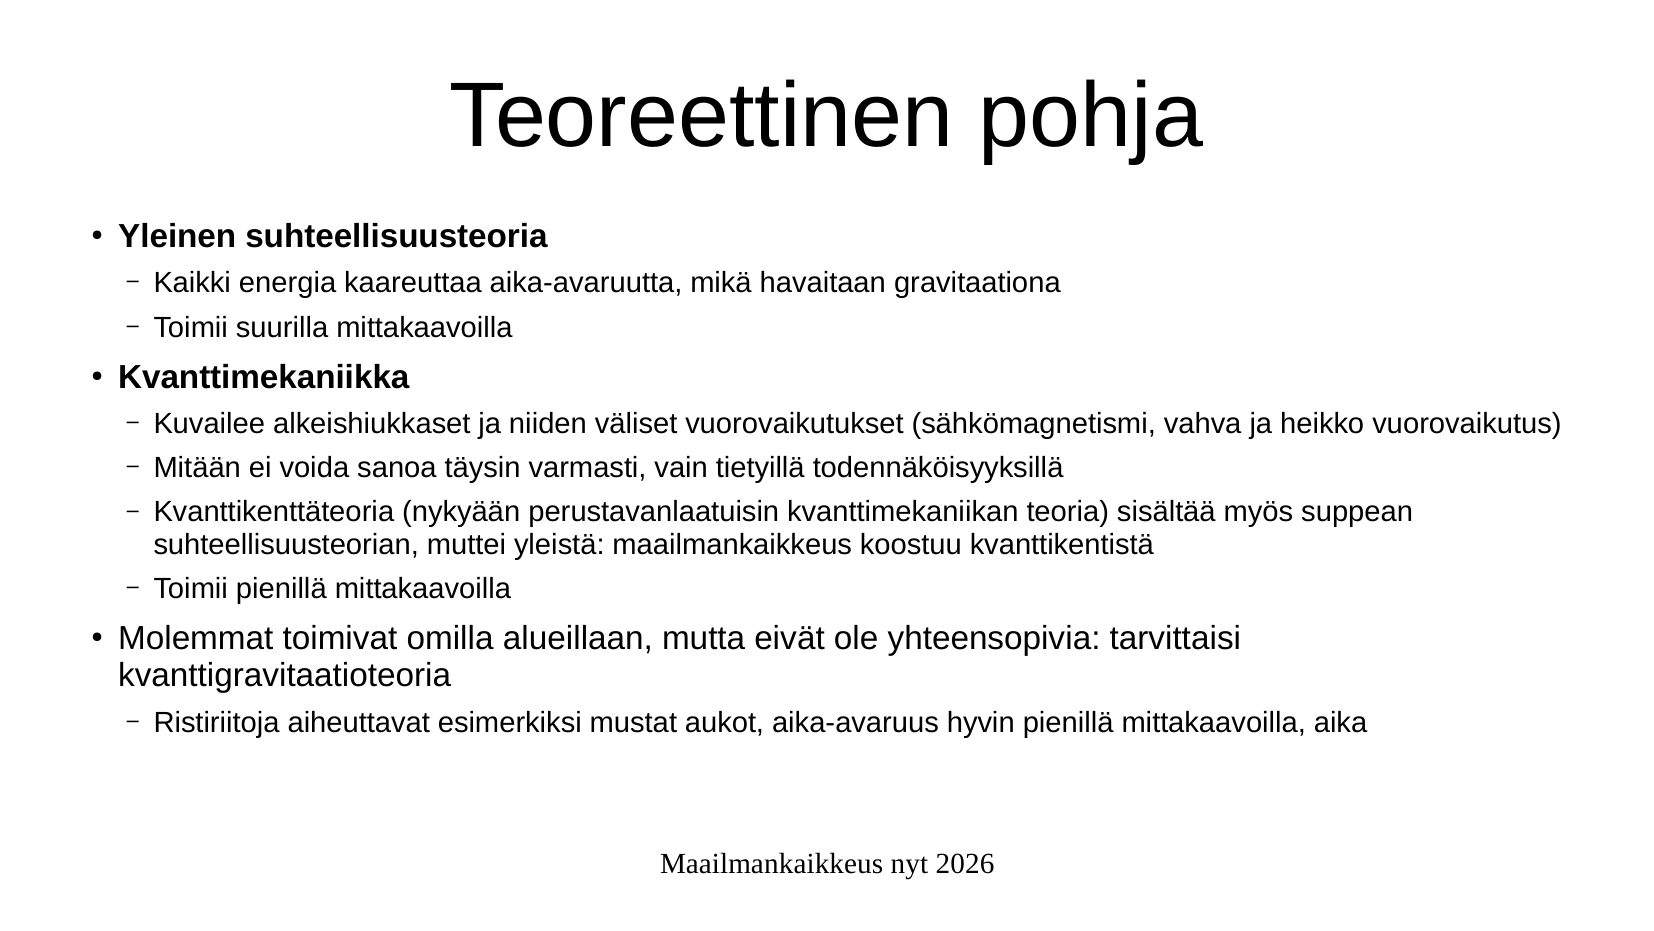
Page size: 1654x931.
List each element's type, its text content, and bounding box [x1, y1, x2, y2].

list Yleinen suhteellisuusteoria Kaikki energia kaareuttaa aika-avaruutta, mikä havaitaan gravitaationa Toimii suurilla mittakaavoilla Kvanttimekaniikka Kuvailee alkeishiukkaset ja niiden väliset vuorovaikutukset (sähkömagnetismi, vahva ja heikko vuorovaikutus) Mitään ei voida sanoa täysin varmasti, vain tietyillä todennäköisyyksillä Kvanttikenttäteoria (nykyään perustavanlaatuisin kvanttimekaniikan teoria) sisältää myös suppean suhteellisuusteorian, muttei yleistä: maailmankaikkeus koostuu kvanttikentistä Toimii pienillä mittakaavoilla Molemmat toimivat omilla alueillaan, mutta eivät ole yhteensopivia: tarvittaisi kvanttigravitaatioteoria Ristiriitoja aiheuttavat esimerkiksi mustat aukot, aika-avaruus hyvin pienillä mittakaavoilla, aika [82, 217, 1571, 758]
title Teoreettinen pohja [82, 37, 1571, 193]
